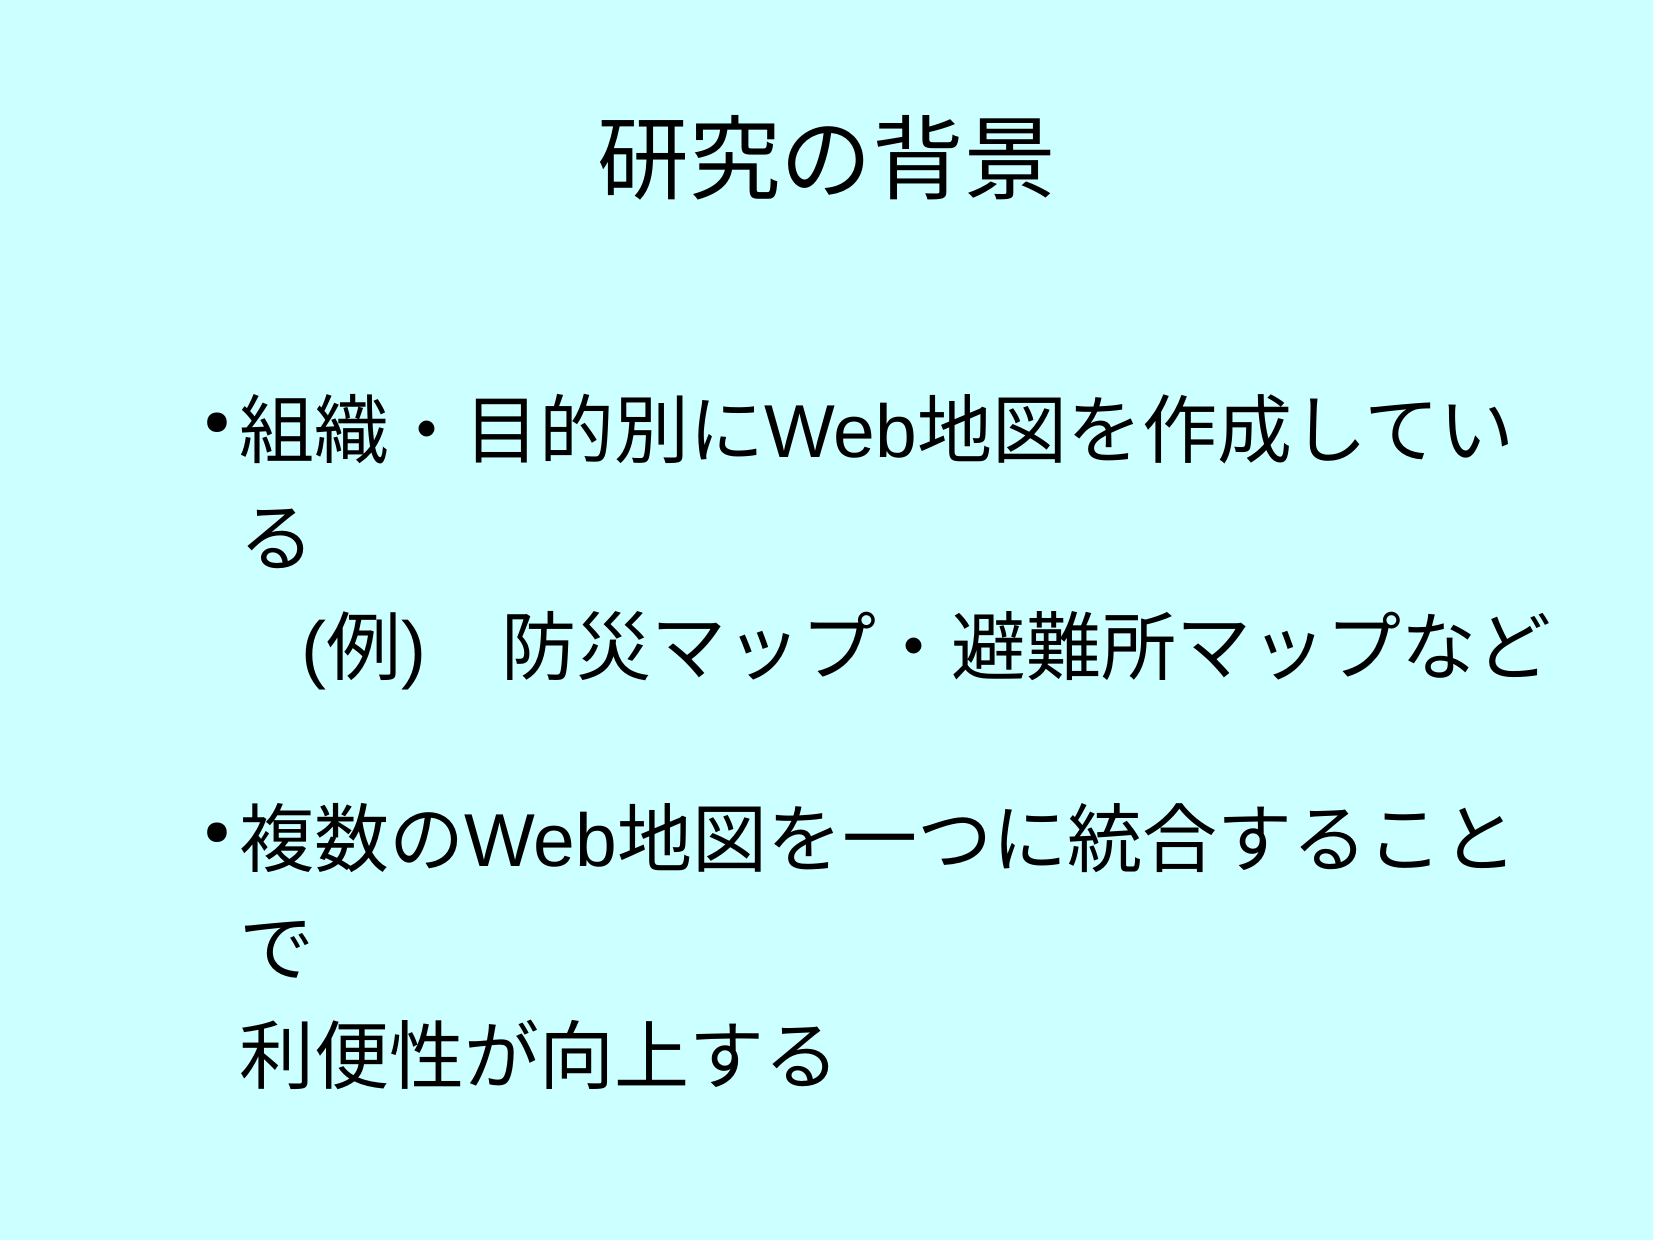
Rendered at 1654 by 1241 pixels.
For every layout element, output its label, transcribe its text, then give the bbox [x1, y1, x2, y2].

title 研究の背景 [82, 49, 1571, 257]
text_box 組織・目的別にWeb地図を作成している (例) 防災マップ・避難所マップなど 複数のWeb地図を一つに統合することで 利便性が向上する [188, 363, 1571, 1047]
